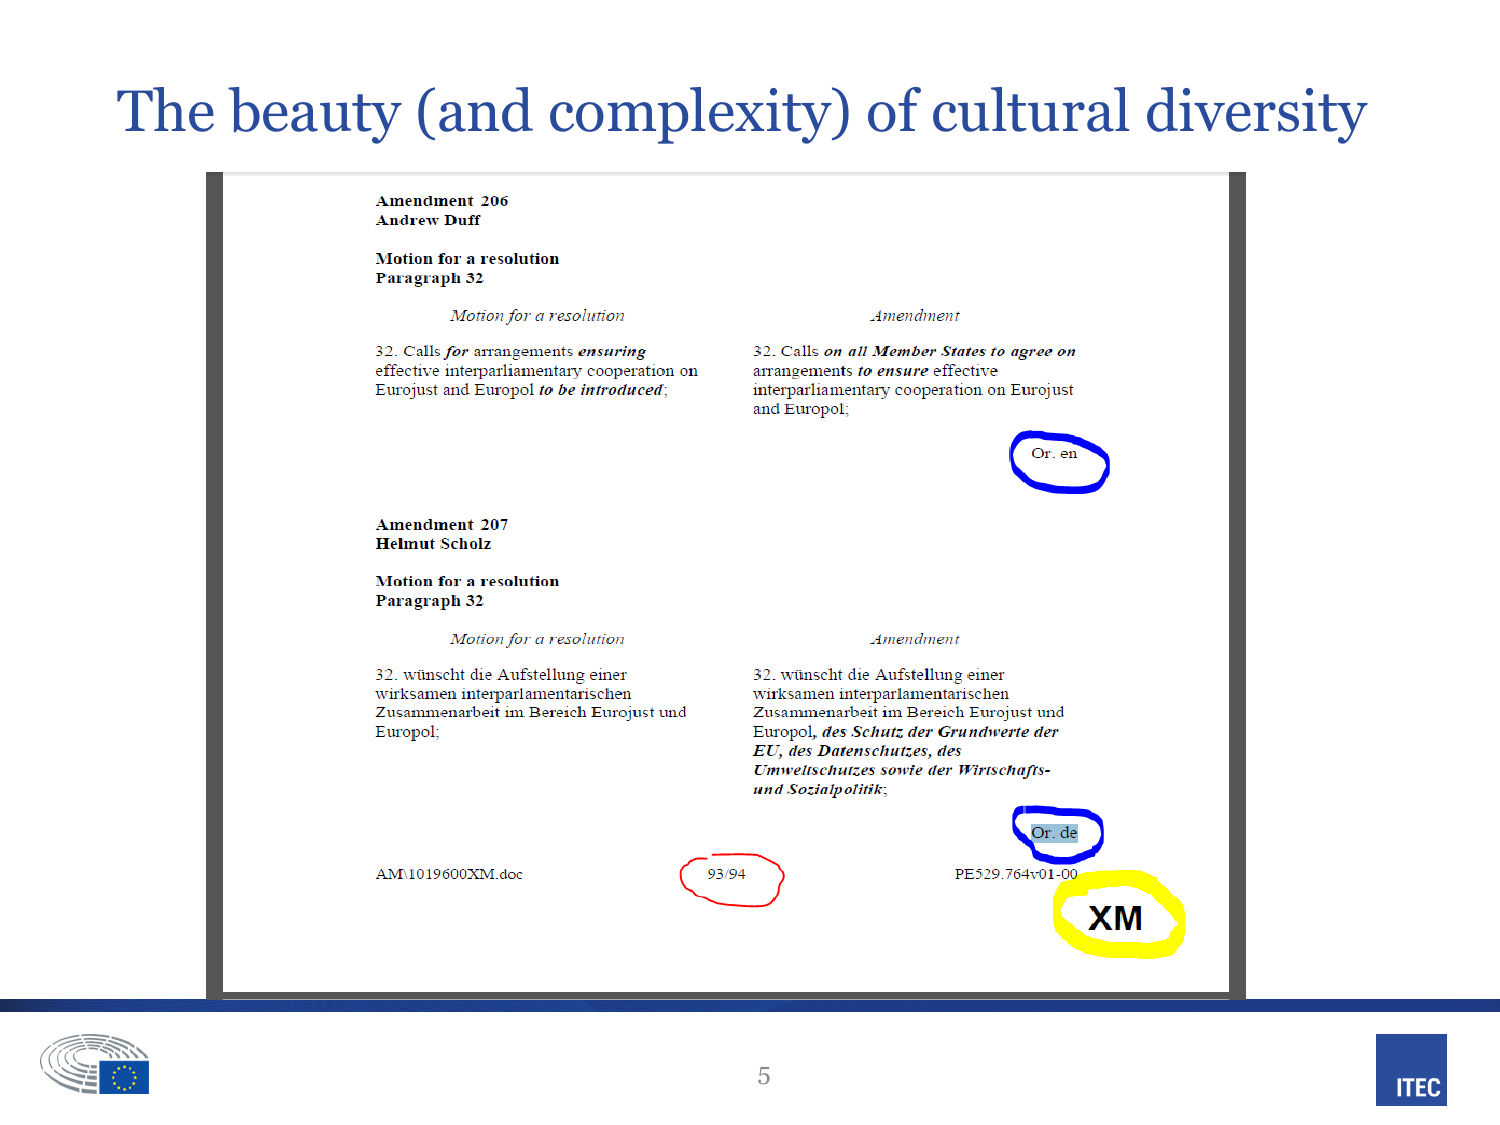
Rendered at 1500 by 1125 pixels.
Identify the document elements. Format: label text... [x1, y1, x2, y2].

picture [40, 1034, 149, 1094]
picture [0, 172, 1500, 1012]
title The beauty (and complexity) of cultural diversity [26, 66, 1459, 149]
picture [1376, 1034, 1447, 1106]
